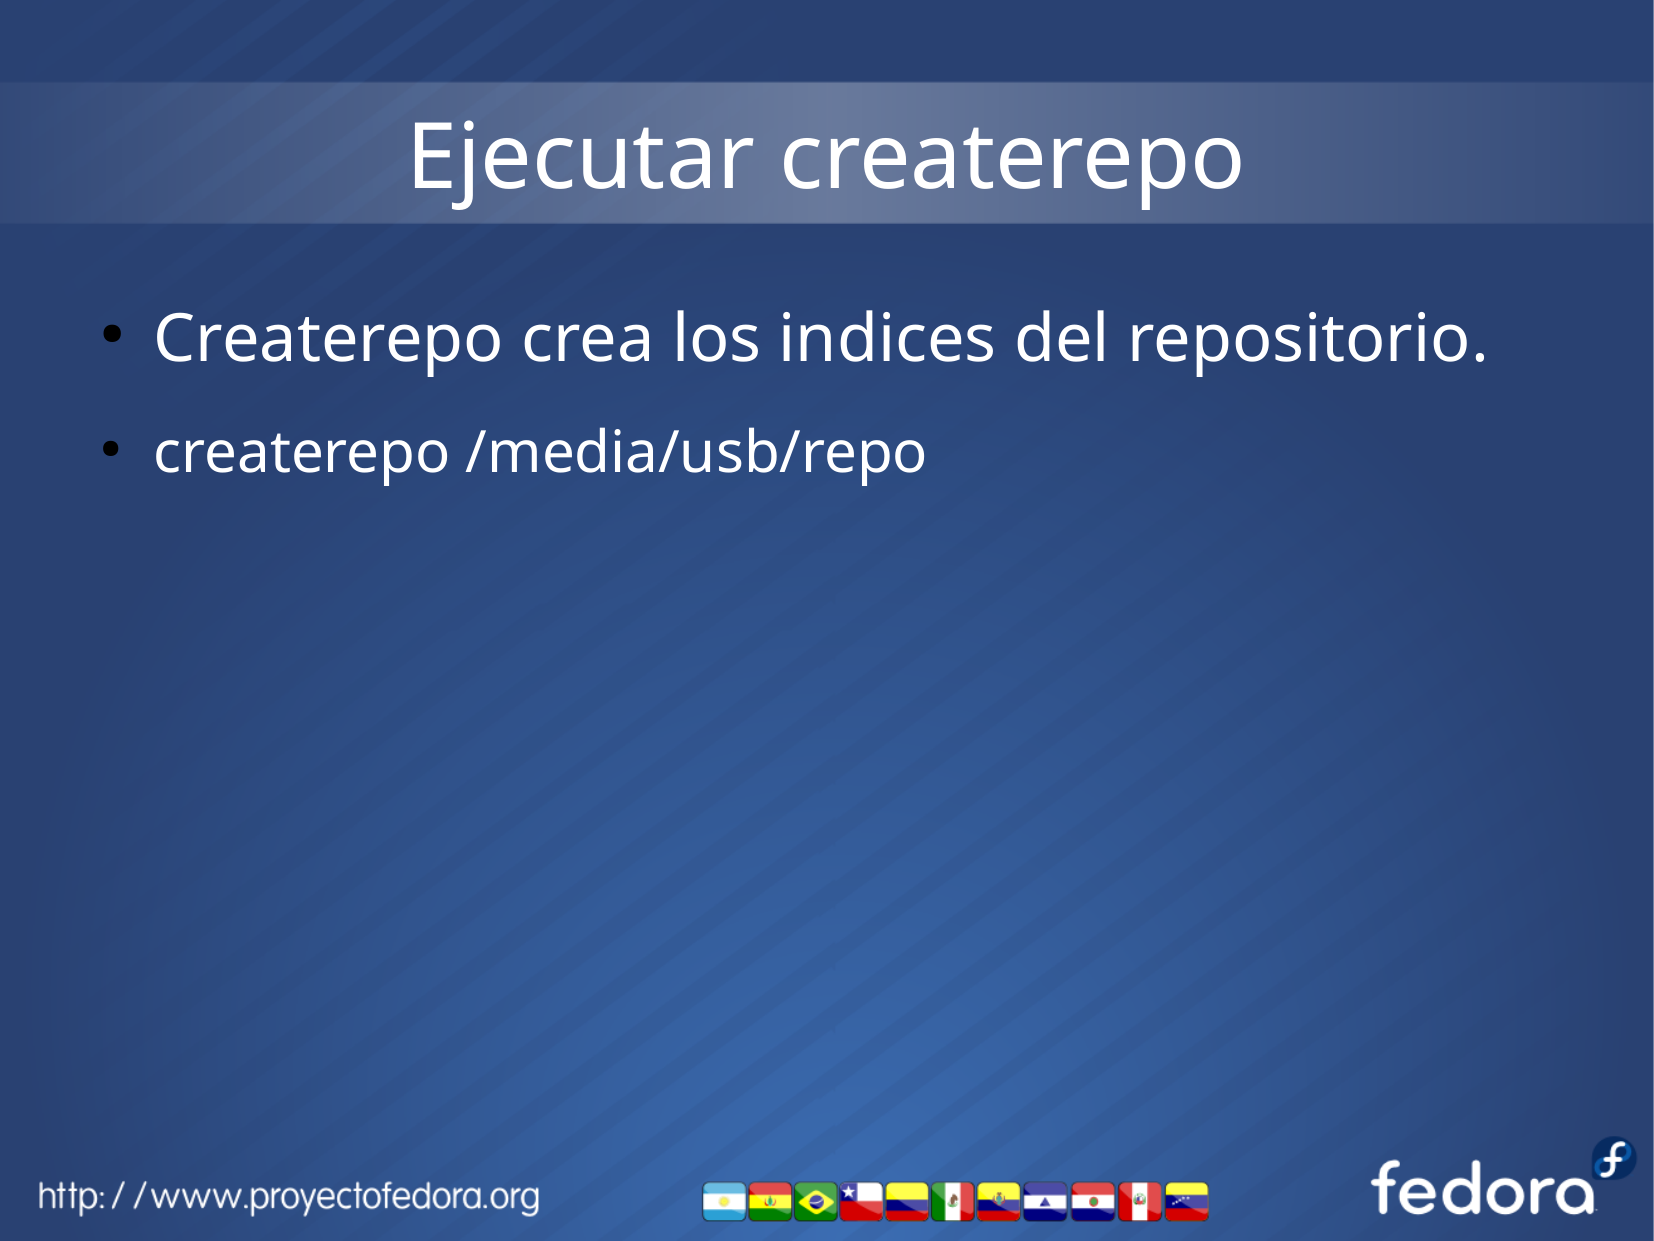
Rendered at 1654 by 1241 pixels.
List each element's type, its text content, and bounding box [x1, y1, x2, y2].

title Ejecutar createrepo [82, 56, 1571, 250]
picture [0, 0, 1654, 1241]
list Createrepo crea los indices del repositorio. createrepo /media/usb/repo [82, 290, 1571, 1094]
